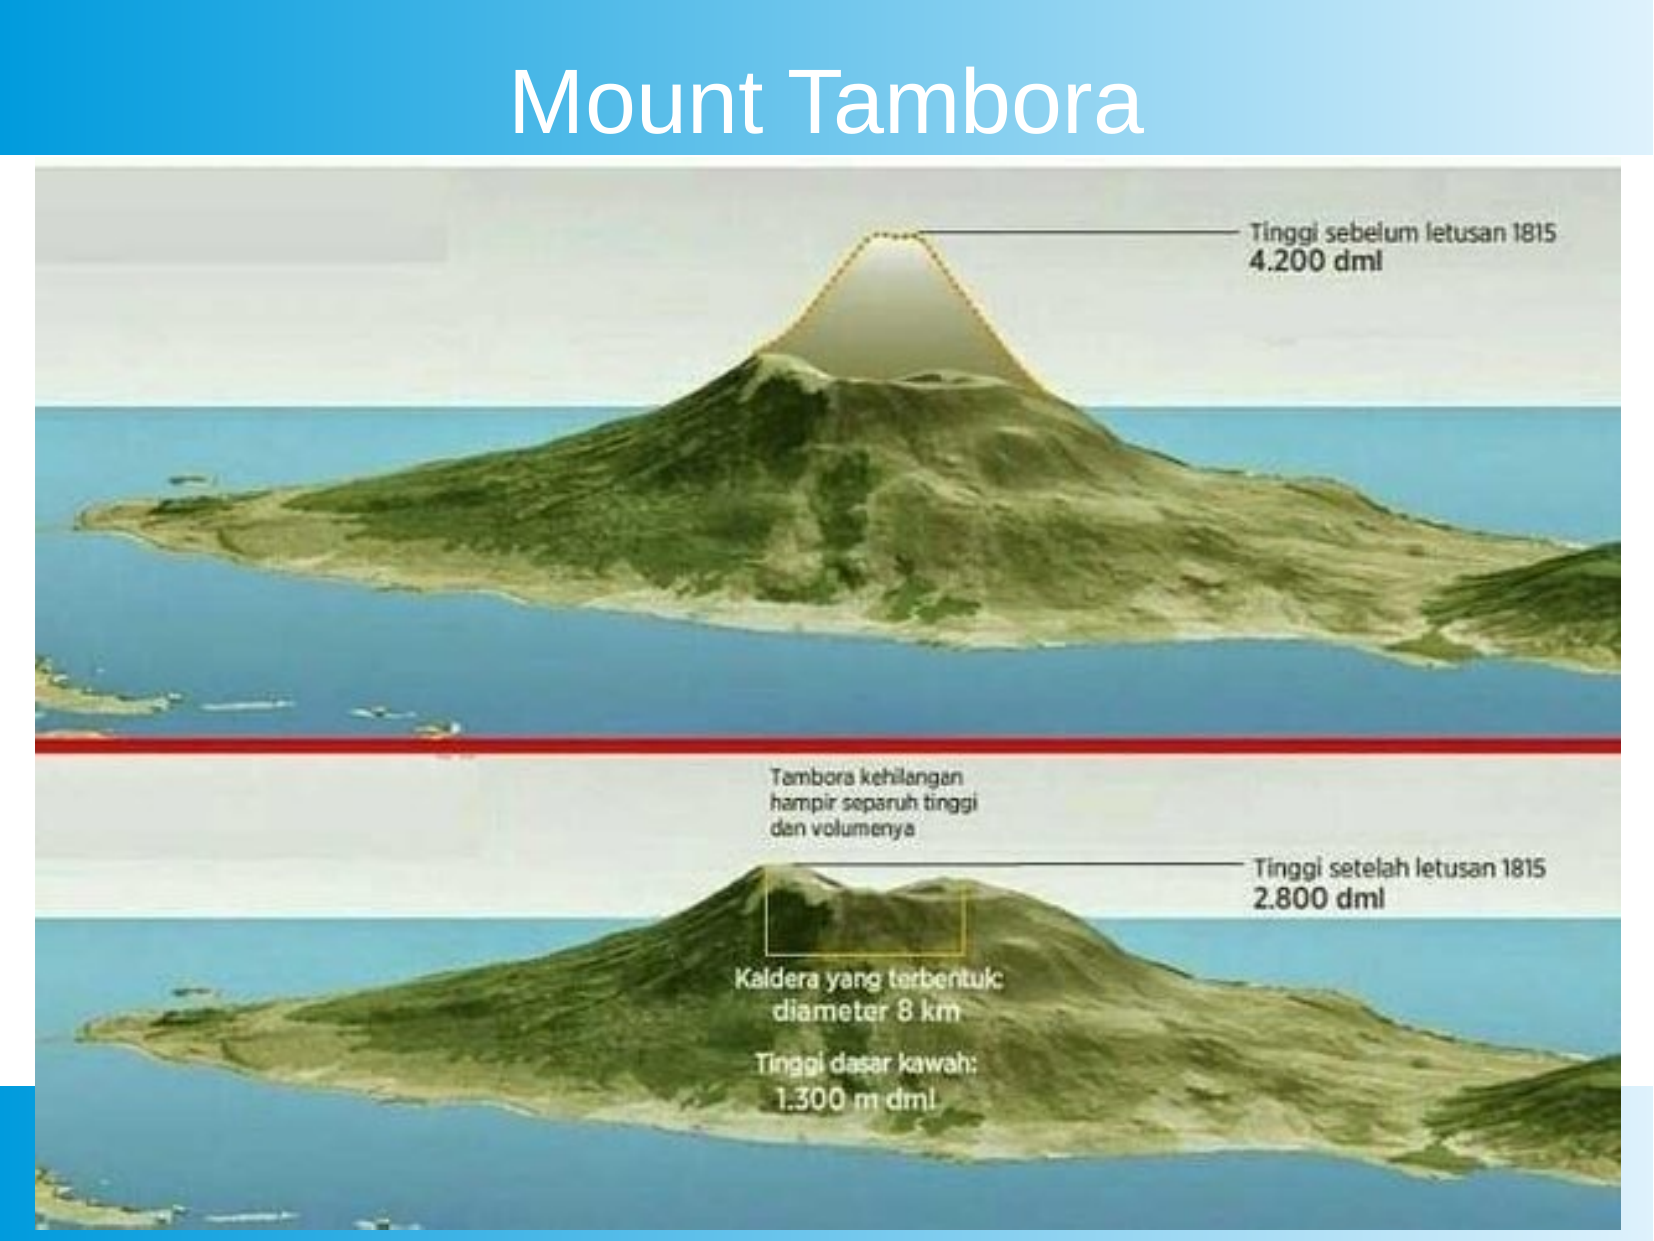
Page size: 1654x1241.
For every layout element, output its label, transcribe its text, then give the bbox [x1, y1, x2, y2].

title Mount Tambora [82, 49, 1571, 155]
picture [35, 157, 1621, 1241]
